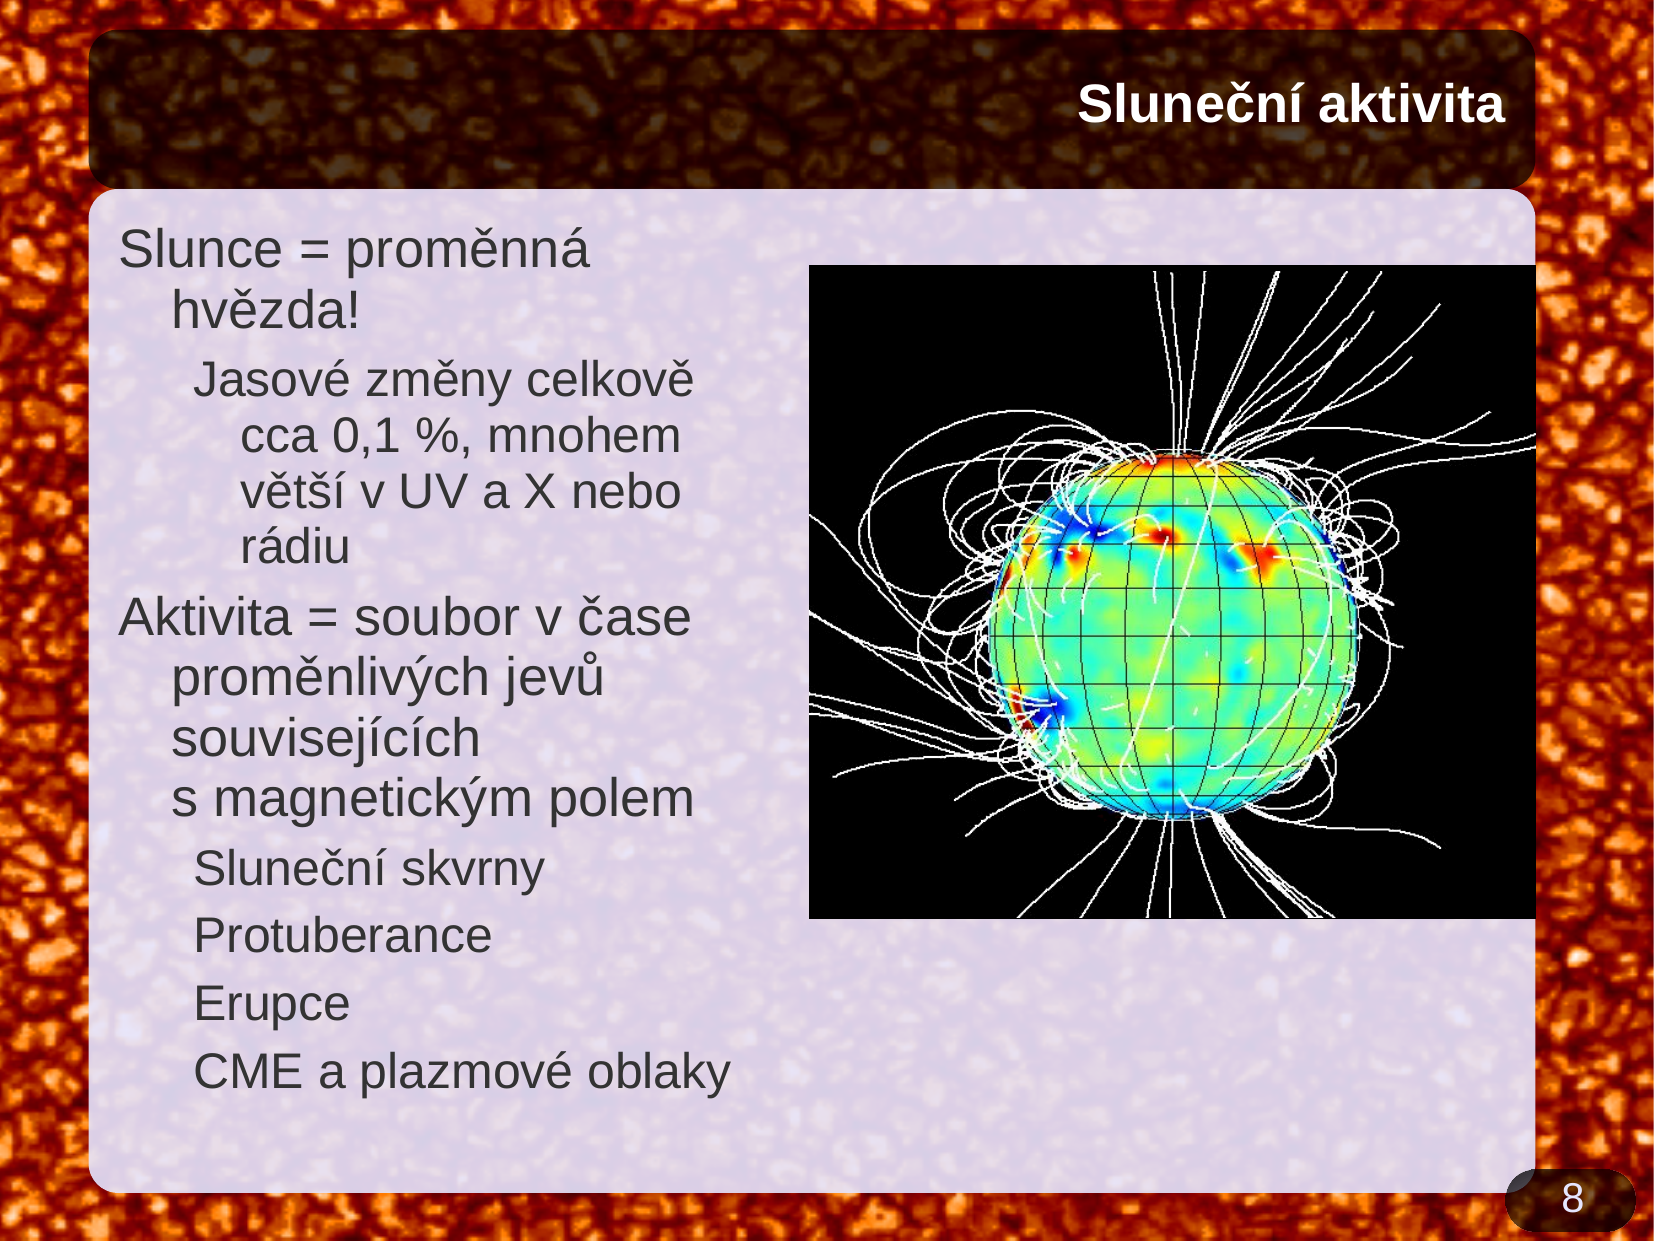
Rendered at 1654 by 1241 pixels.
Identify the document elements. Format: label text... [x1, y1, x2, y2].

text_box [809, 265, 1536, 271]
list Slunce = proměnná hvězda! Jasové změny celkově cca 0,1 %, mnohem větší v UV a X nebo rádiu Aktivita = soubor v čase proměnlivých jevů souvisejících s magnetickým polem Sluneční skvrny Protuberance Erupce CME a plazmové oblaky [118, 218, 781, 1099]
title Sluneční aktivita [118, 59, 1506, 148]
picture [0, 0, 1654, 1241]
